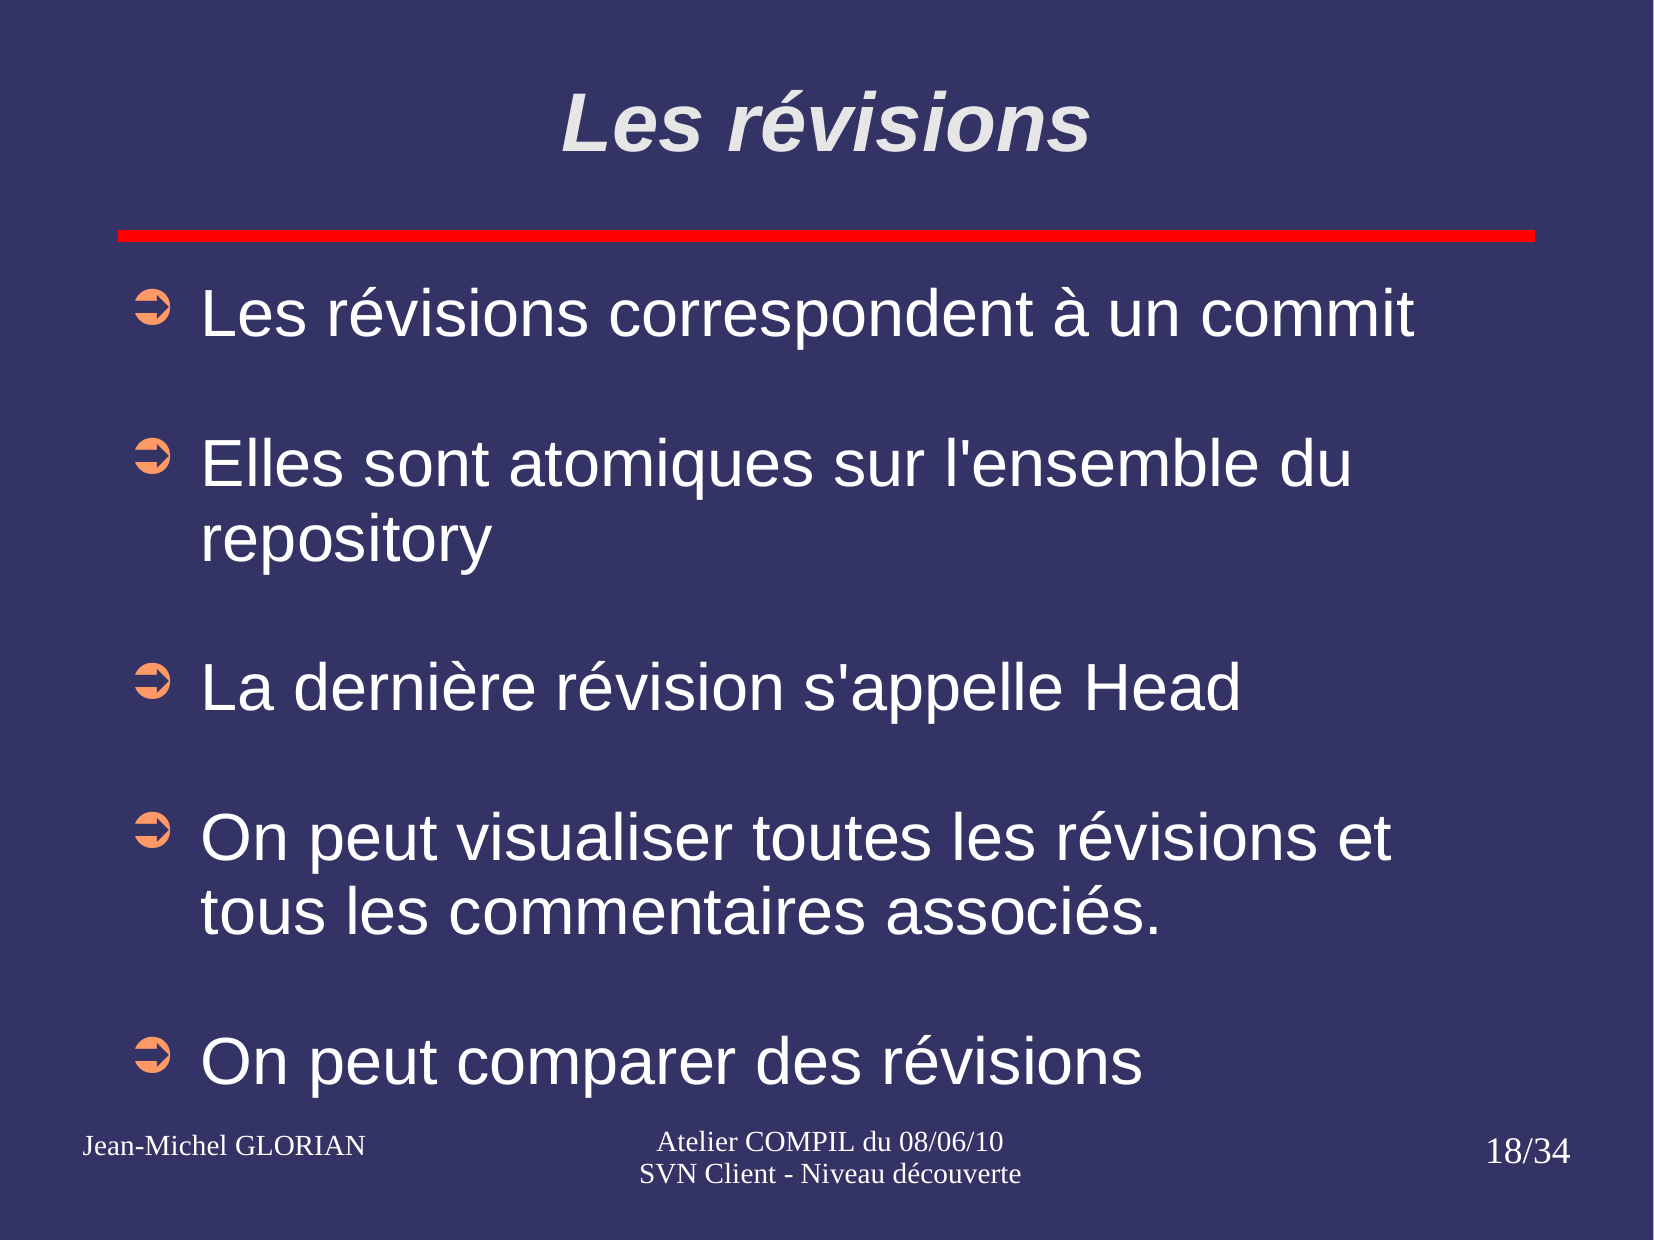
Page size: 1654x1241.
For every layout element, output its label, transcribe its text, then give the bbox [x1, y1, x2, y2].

list Les révisions correspondent à un commit Elles sont atomiques sur l'ensemble du repository La dernière révision s'appelle Head On peut visualiser toutes les révisions et tous les commentaires associés. On peut comparer des révisions [118, 276, 1536, 1099]
title Les révisions [121, 26, 1534, 219]
